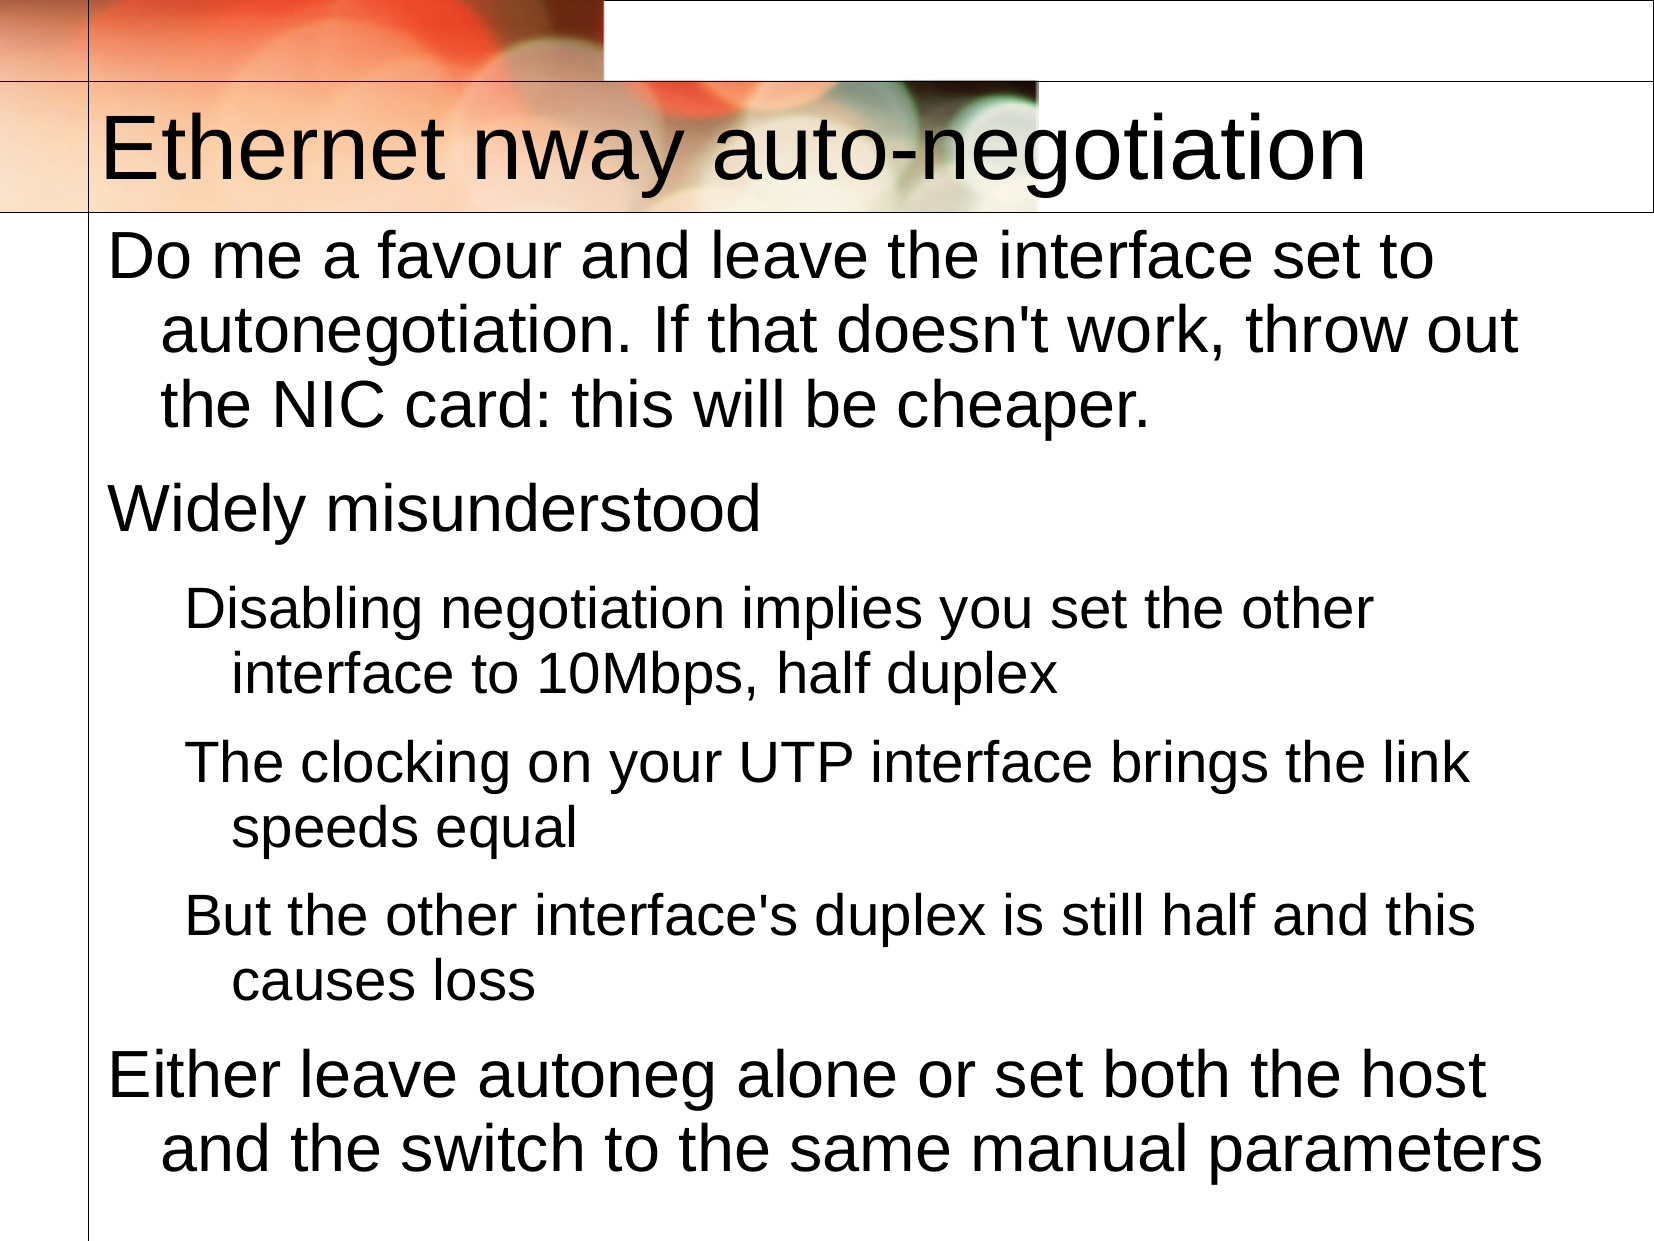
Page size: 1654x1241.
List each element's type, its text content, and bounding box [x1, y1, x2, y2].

title Ethernet nway auto-negotiation [100, 95, 1571, 200]
list Do me a favour and leave the interface set to autonegotiation. If that doesn't work, throw out the NIC card: this will be cheaper. Widely misunderstood Disabling negotiation implies you set the other interface to 10Mbps, half duplex The clocking on your UTP interface brings the link speeds equal But the other interface's duplex is still half and this causes loss Either leave autoneg alone or set both the host and the switch to the same manual parameters [89, 217, 1578, 1226]
picture [0, 82, 88, 212]
picture [89, 0, 1039, 81]
picture [89, 82, 1039, 212]
picture [0, 0, 88, 81]
